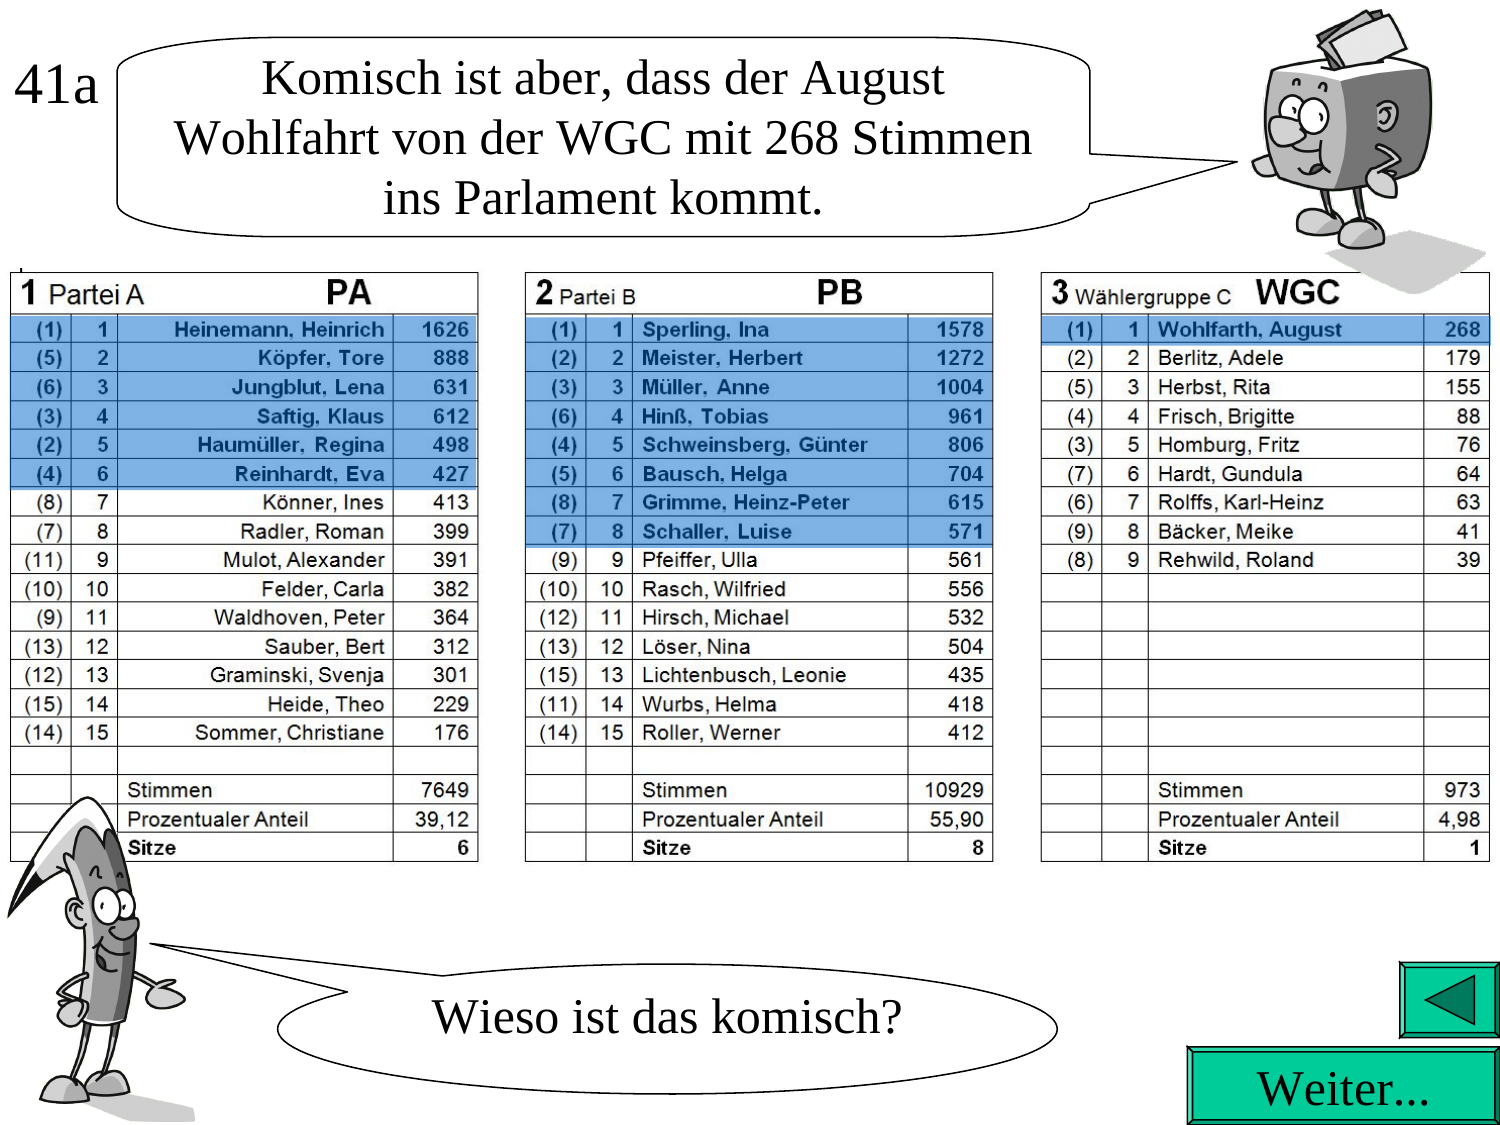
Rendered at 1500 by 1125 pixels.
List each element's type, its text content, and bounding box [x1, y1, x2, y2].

text_box 41a [0, 37, 118, 138]
picture [3, 4, 1493, 1122]
text_box Weiter... [1193, 1052, 1494, 1119]
text_box [1042, 315, 1491, 346]
text_box Komisch ist aber, dass der August Wohlfahrt von der WGC mit 268 Stimmen ins Parlament kommt. [117, 37, 1238, 237]
text_box Wieso ist das komisch? [195, 948, 1058, 1094]
text_box [9, 315, 477, 491]
text_box [525, 317, 993, 548]
